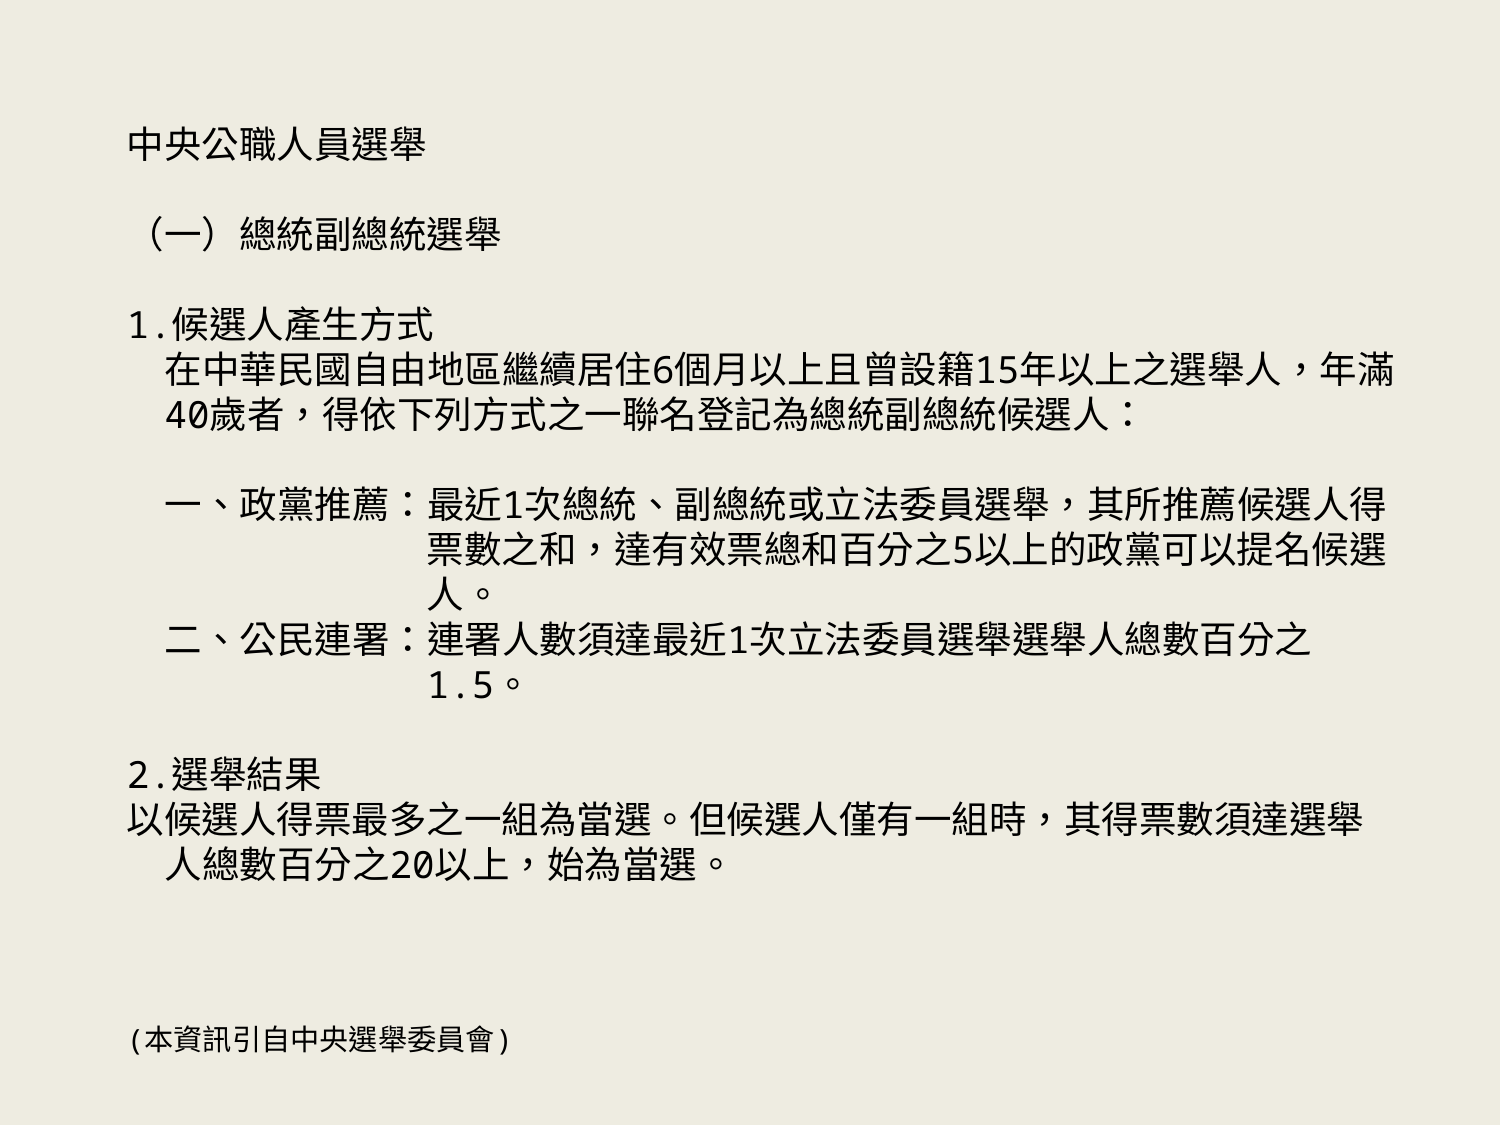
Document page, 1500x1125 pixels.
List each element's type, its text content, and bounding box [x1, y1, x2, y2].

text_box 中央公職人員選舉 （一）總統副總統選舉 1.候選人產生方式 在中華民國自由地區繼續居住6個月以上且曾設籍15年以上之選舉人，年滿40歲者，得依下列方式之一聯名登記為總統副總統候選人： 一、政黨推薦：最近1次總統、副總統或立法委員選舉，其所推薦候選人得票數之和，達有效票總和百分之5以上的政黨可以提名候選人。 二、公民連署：連署人數須達最近1次立法委員選舉選舉人總數百分之1.5。 2.選舉結果 以候選人得票最多之一組為當選。但候選人僅有一組時，其得票數須達選舉人總數百分之20以上，始為當選。 (本資訊引自中央選舉委員會) [112, 113, 1412, 1064]
